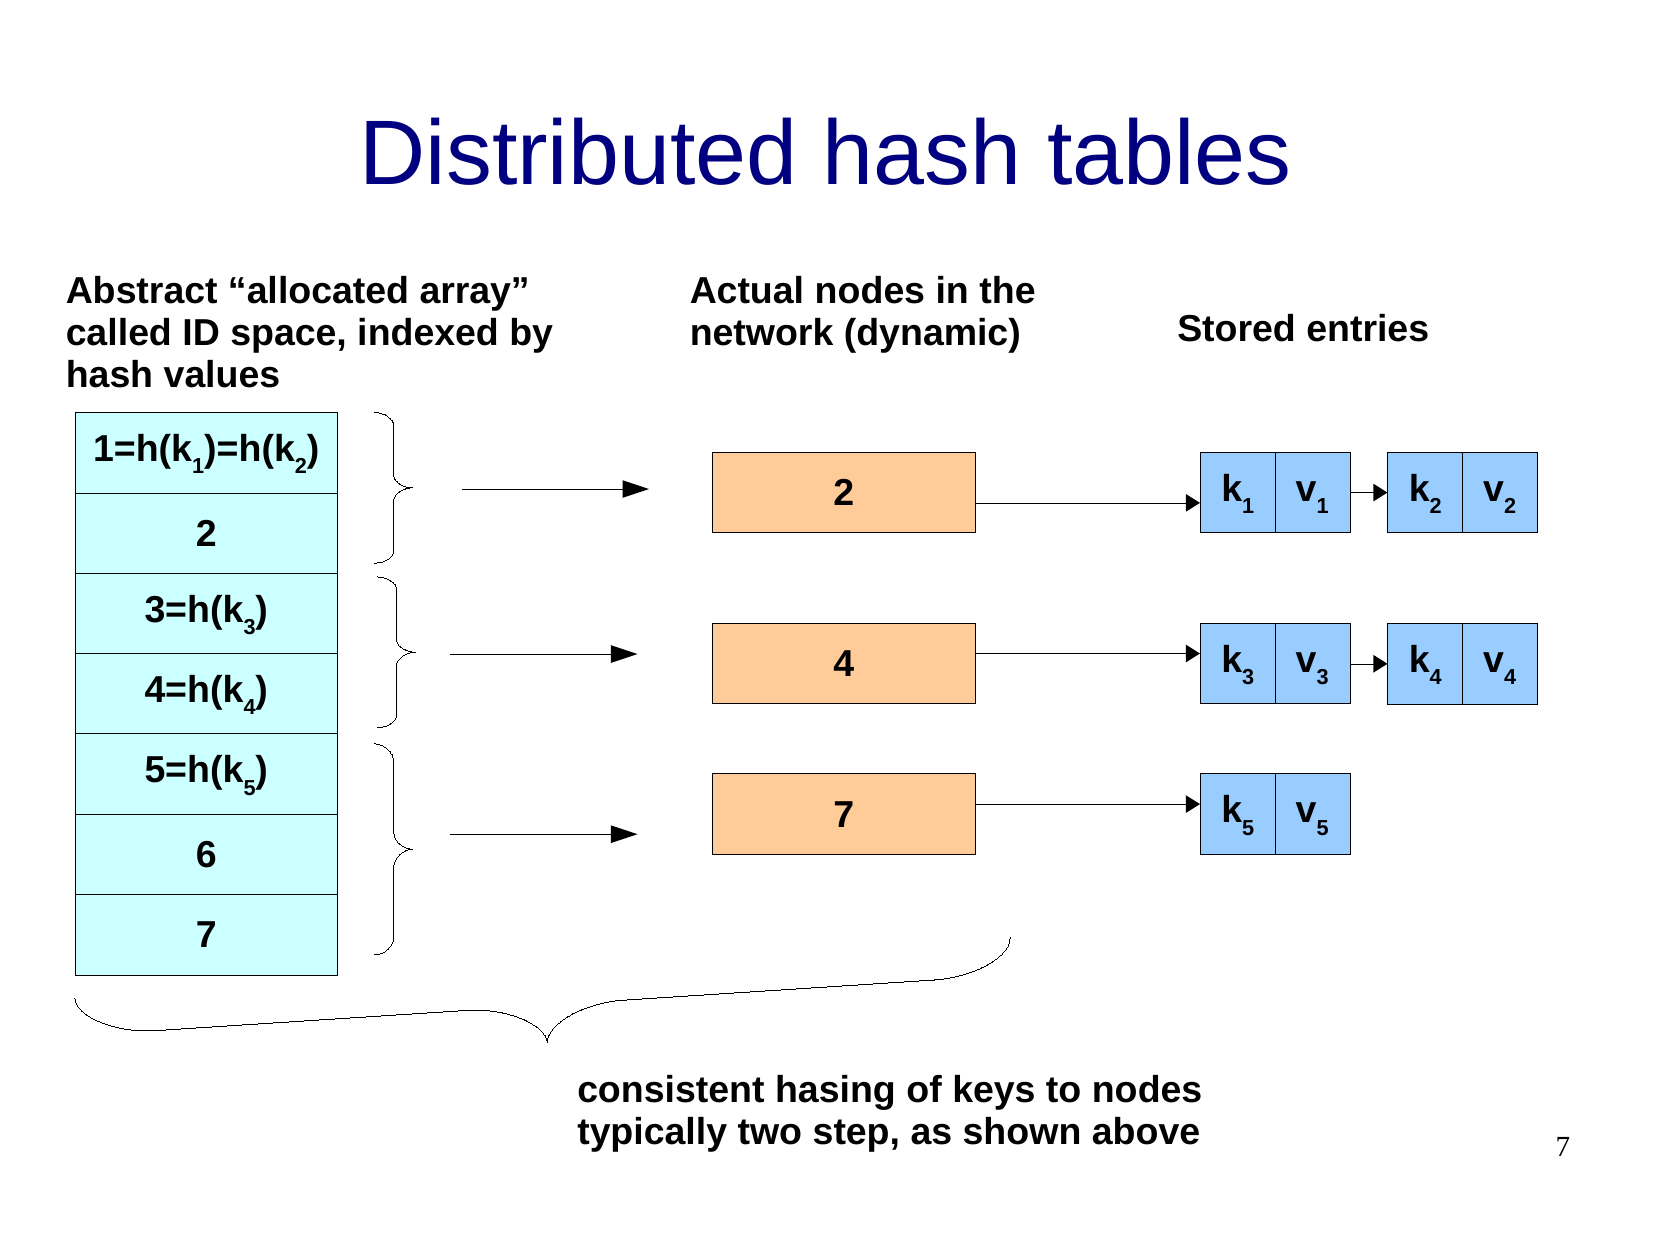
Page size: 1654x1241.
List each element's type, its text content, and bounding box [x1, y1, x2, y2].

text_box Stored entries [1162, 300, 1445, 359]
text_box k1 v1 [1200, 452, 1275, 533]
text_box k3 v3 [1200, 623, 1275, 704]
text_box k2 v2 [1463, 452, 1538, 533]
text_box 1=h(k1)=h(k2) [75, 412, 338, 494]
text_box 5=h(k5) [75, 734, 338, 814]
text_box 3=h(k3) [75, 574, 338, 654]
text_box k5 v5 [1200, 773, 1275, 855]
text_box 4 [712, 623, 976, 704]
text_box Abstract “allocated array” called ID space, indexed by hash values [51, 262, 569, 408]
text_box 2 [712, 452, 976, 533]
text_box consistent hasing of keys to nodes typically two step, as shown above [562, 1061, 1218, 1163]
text_box k3 v3 [1276, 623, 1351, 704]
text_box k2 v2 [1387, 452, 1462, 533]
text_box Actual nodes in the network (dynamic) [675, 262, 1051, 364]
title Distributed hash tables [82, 49, 1571, 257]
text_box 4=h(k4) [75, 654, 338, 734]
text_box 6 [75, 814, 338, 894]
text_box 7 [75, 894, 338, 976]
text_box 2 [75, 494, 338, 574]
text_box k5 v5 [1276, 773, 1351, 855]
text_box k1 v1 [1276, 452, 1351, 533]
text_box k4 v4 [1387, 623, 1538, 705]
text_box 7 [712, 773, 976, 855]
